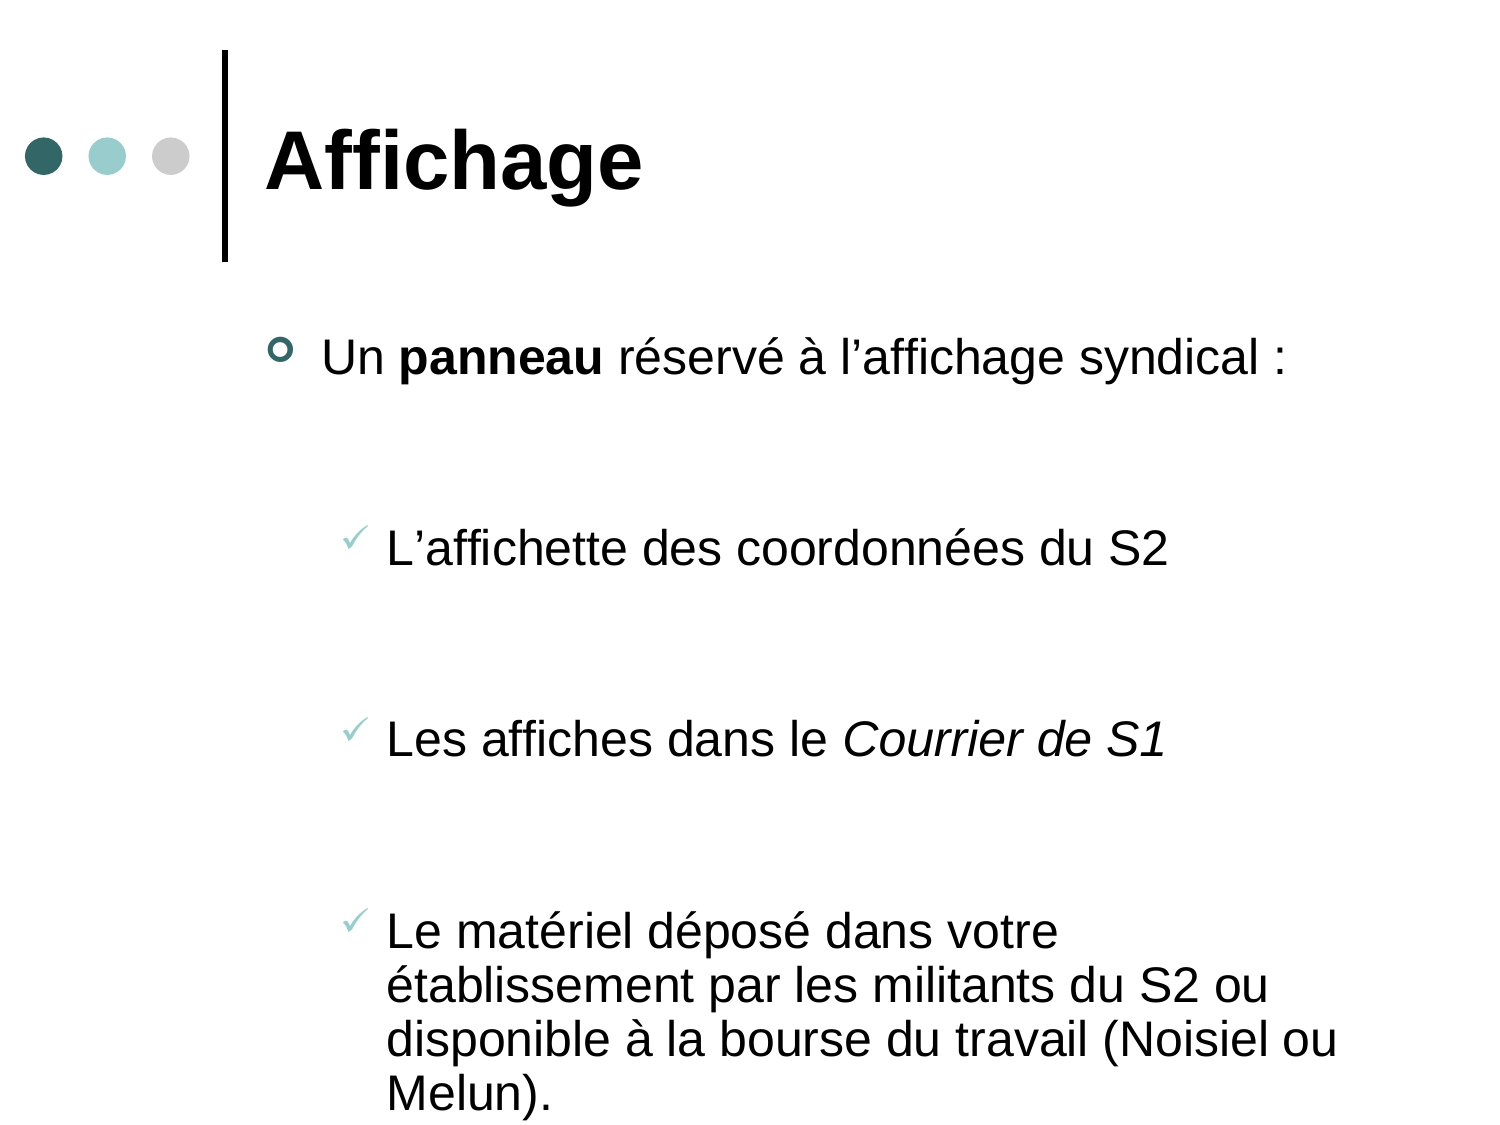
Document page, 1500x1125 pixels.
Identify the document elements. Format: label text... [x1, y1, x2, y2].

list Un panneau réservé à l’affichage syndical : L’affichette des coordonnées du S2 Les affiches dans le Courrier de S1 Le matériel déposé dans votre établissement par les militants du S2 ou disponible à la bourse du travail (Noisiel ou Melun). [249, 281, 1395, 1125]
title Affichage [249, 31, 1401, 282]
